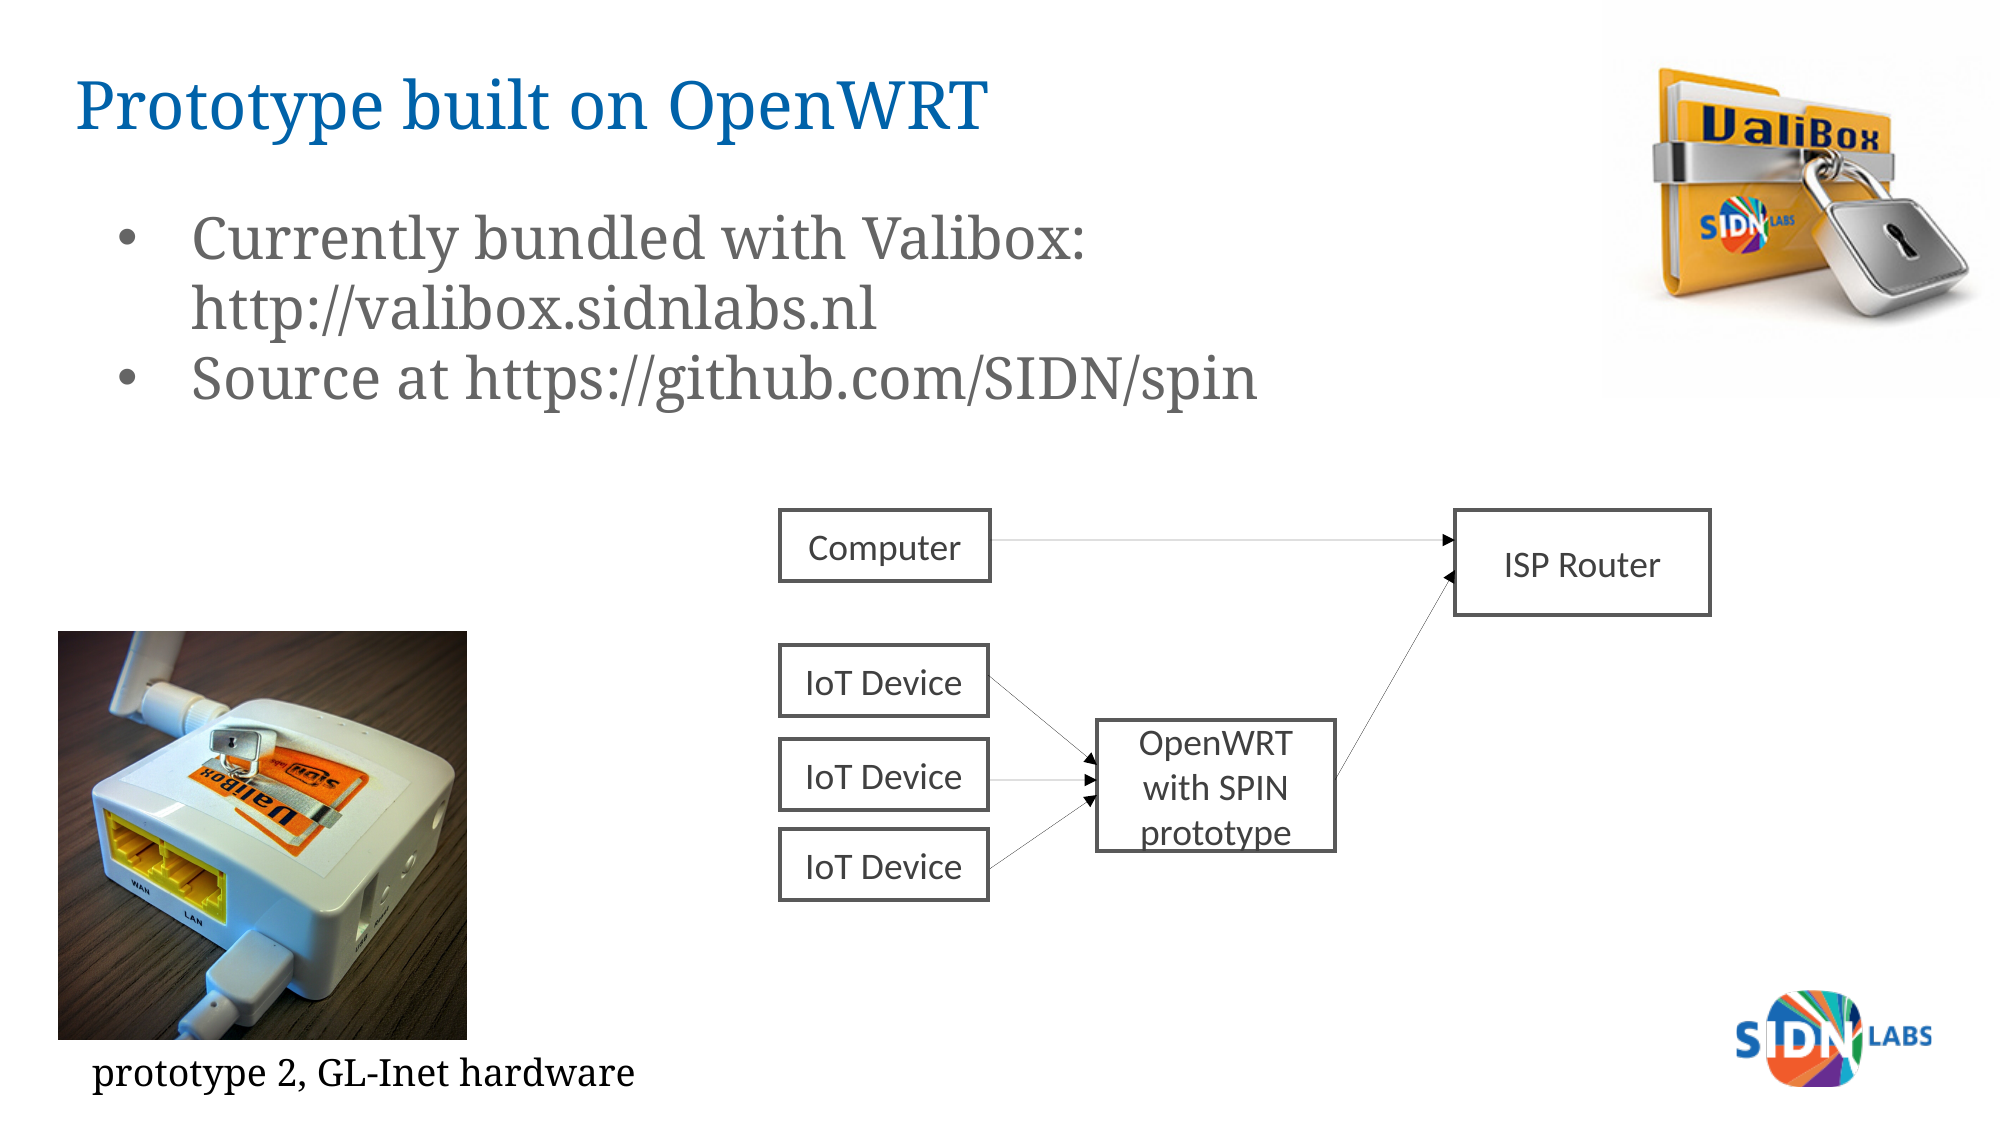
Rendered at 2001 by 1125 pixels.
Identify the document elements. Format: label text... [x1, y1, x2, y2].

picture [1602, 0, 2000, 398]
text_box IoT Device [780, 645, 988, 716]
text_box prototype 2, GL-Inet hardware [77, 1041, 617, 1102]
text_box IoT Device [780, 829, 988, 900]
text_box Currently bundled with Valibox: http://valibox.sidnlabs.nl Source at https://github.com/SIDN/spin [102, 193, 1644, 419]
picture [58, 631, 467, 1040]
text_box Computer [779, 510, 990, 581]
text_box OpenWRT with SPIN prototype [1096, 720, 1335, 851]
text_box IoT Device [780, 739, 988, 810]
text_box ISP Router [1454, 509, 1710, 615]
text_box Prototype built on OpenWRT [75, 61, 1602, 144]
